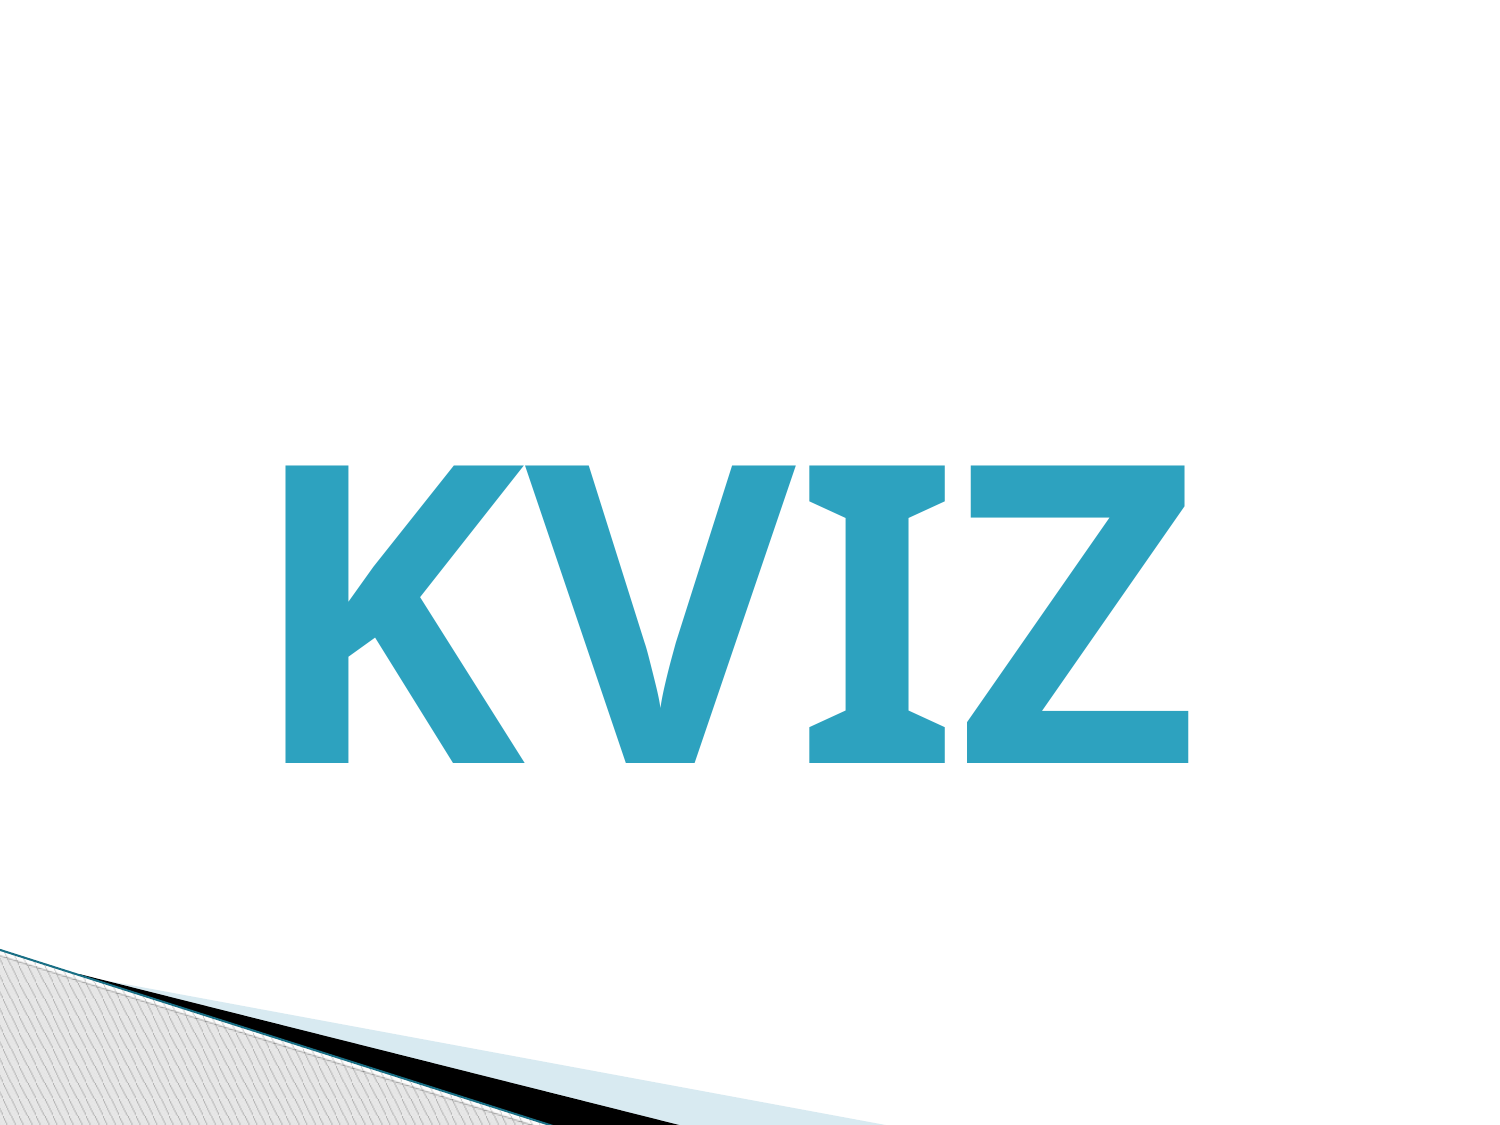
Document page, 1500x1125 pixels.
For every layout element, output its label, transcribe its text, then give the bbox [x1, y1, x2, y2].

text_box KVIZ [233, 339, 1215, 855]
